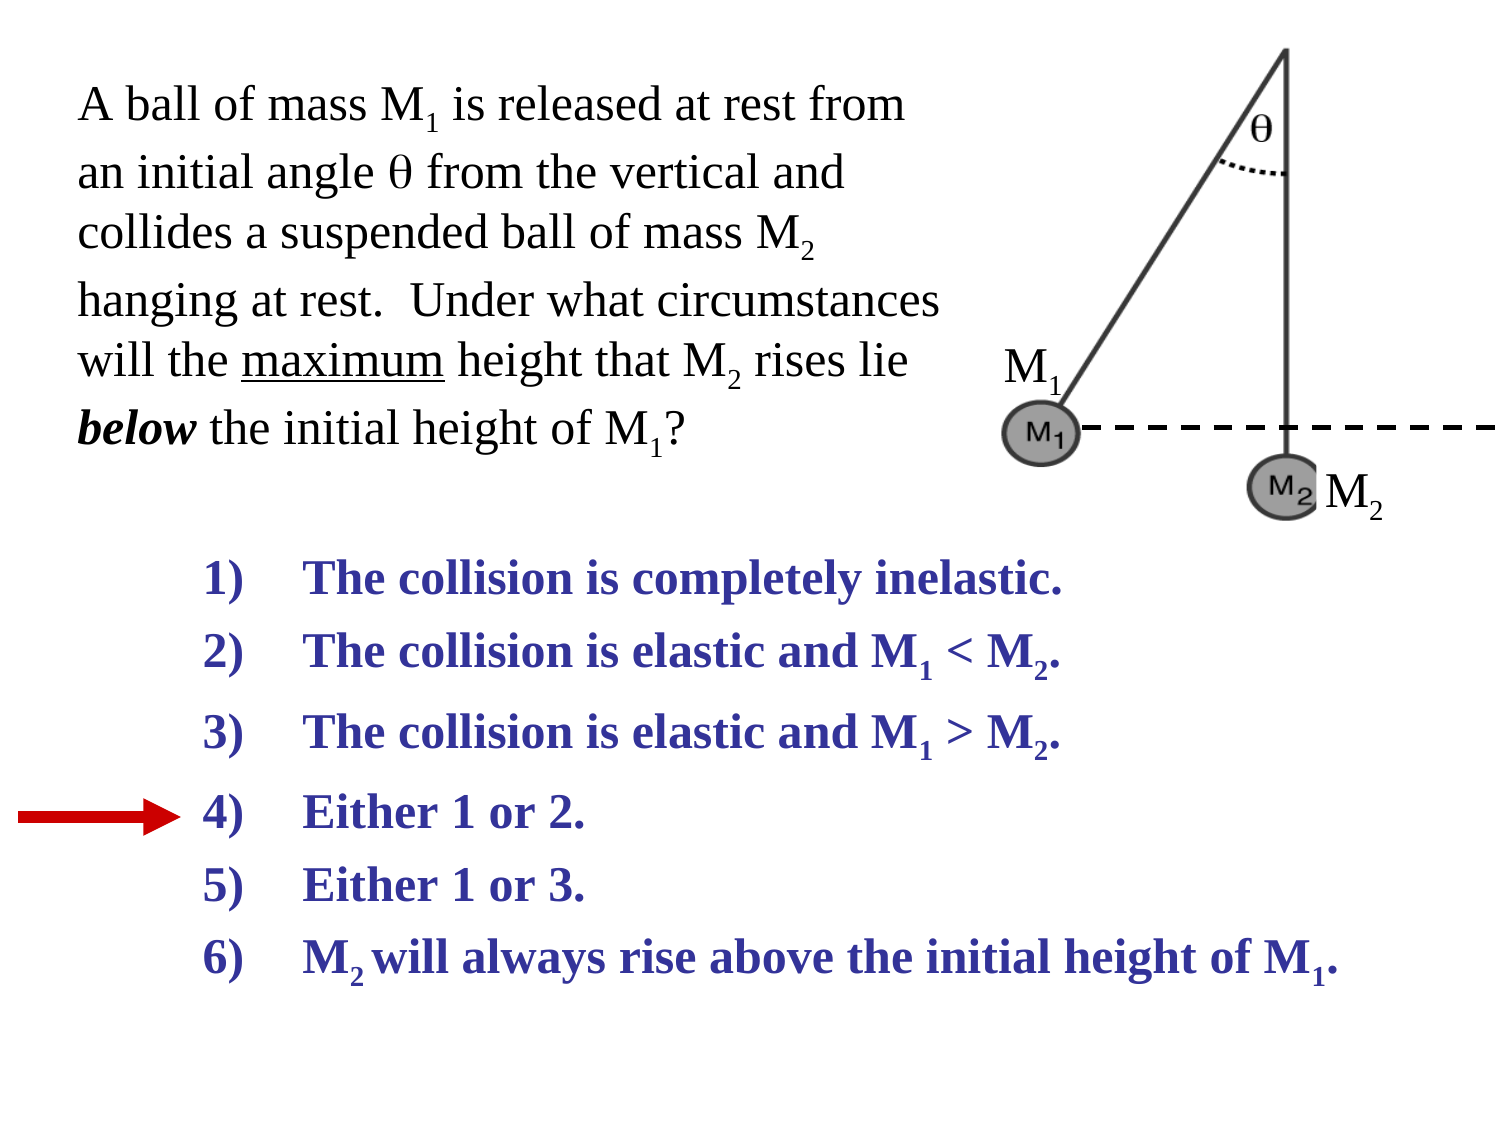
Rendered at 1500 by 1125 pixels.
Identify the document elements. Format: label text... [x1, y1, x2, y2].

text_box A ball of mass M1 is released at rest from an initial angle θ from the vertical and collides a suspended ball of mass M2 hanging at rest. Under what circumstances will the maximum height that M2 rises lie below the initial height of M1? [62, 62, 972, 471]
picture [999, 24, 1317, 525]
text_box M2 [1309, 449, 1399, 534]
list The collision is completely inelastic. The collision is elastic and M1 < M2. The collision is elastic and M1 > M2. Either 1 or 2. Either 1 or 3. M2 will always rise above the initial height of M1. [187, 537, 1463, 1000]
text_box M1 [988, 324, 1078, 409]
